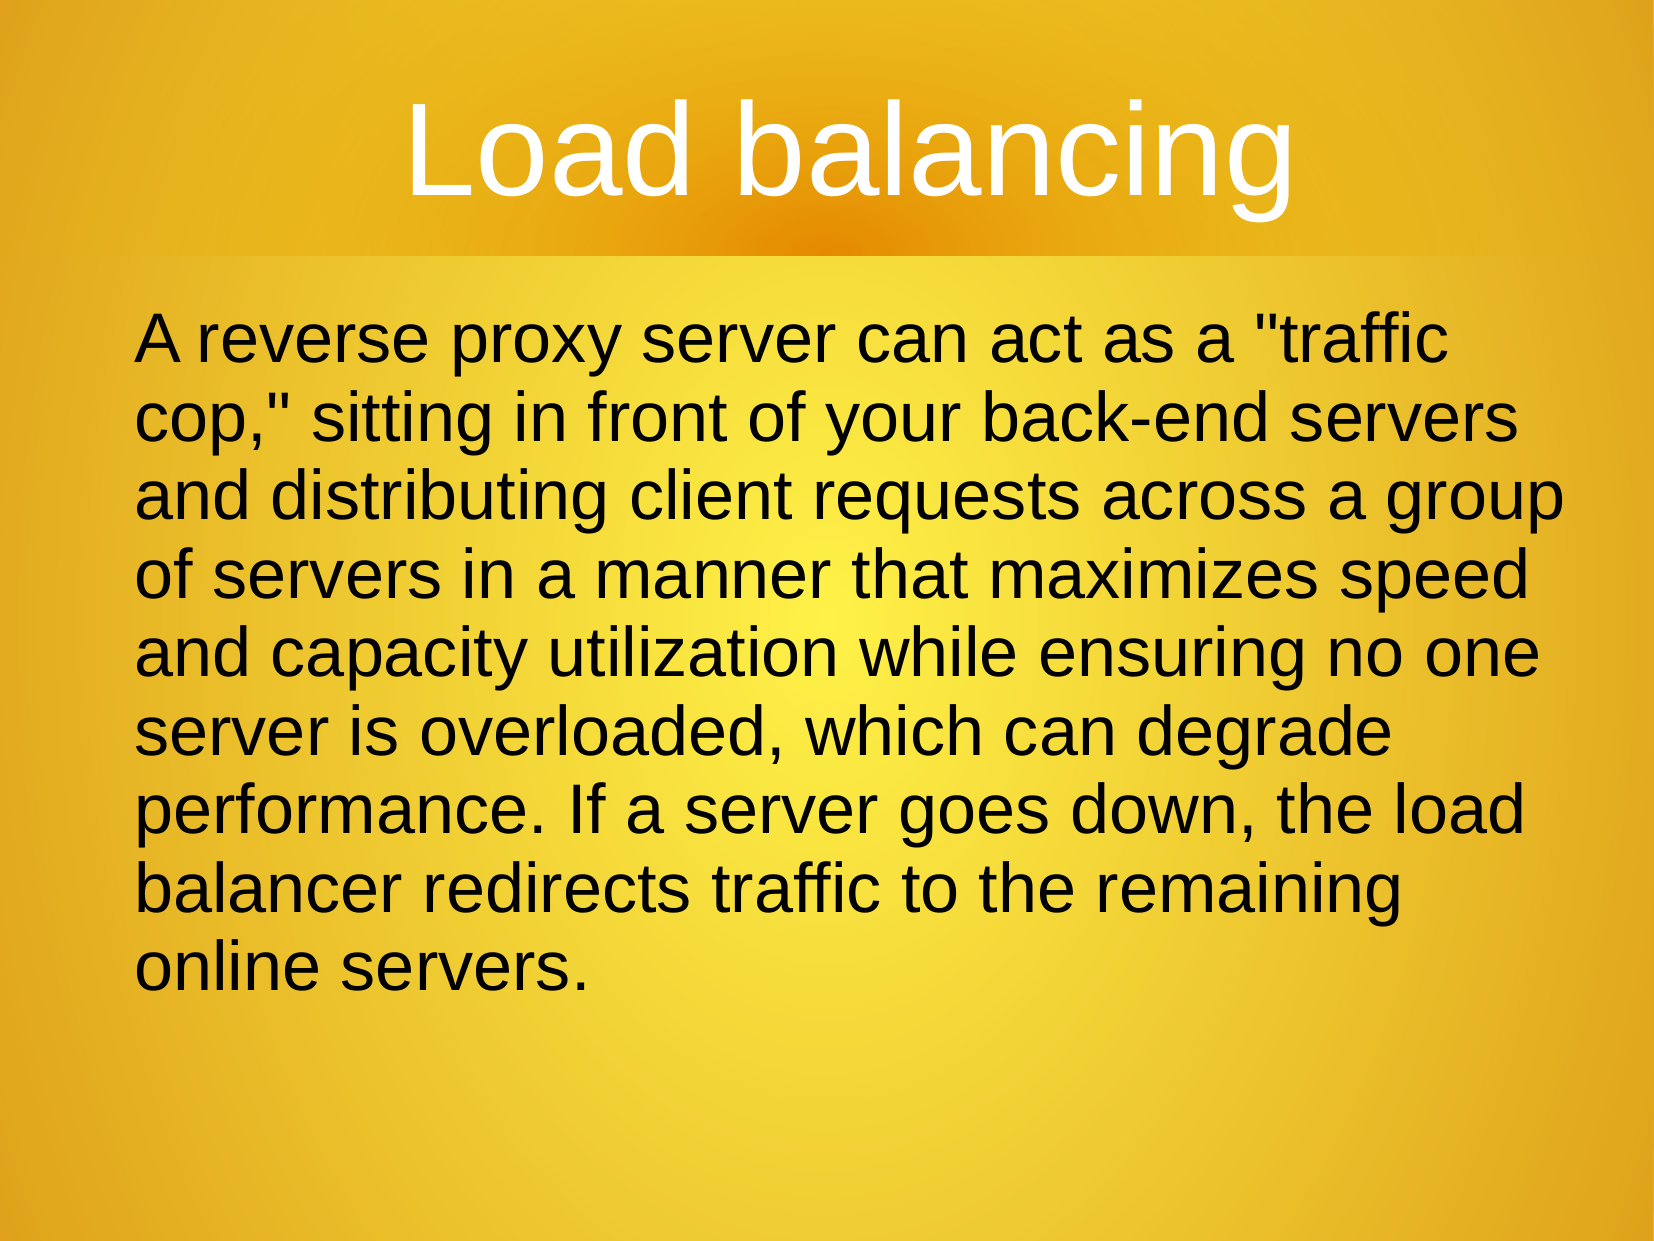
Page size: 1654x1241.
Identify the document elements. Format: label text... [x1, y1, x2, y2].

title Load balancing [82, 47, 1571, 252]
list A reverse proxy server can act as a "traffic cop," sitting in front of your back-end servers and distributing client requests across a group of servers in a manner that maximizes speed and capacity utilization while ensuring no one server is overloaded, which can degrade performance. If a server goes down, the load balancer redirects traffic to the remaining online servers. [82, 299, 1571, 1019]
